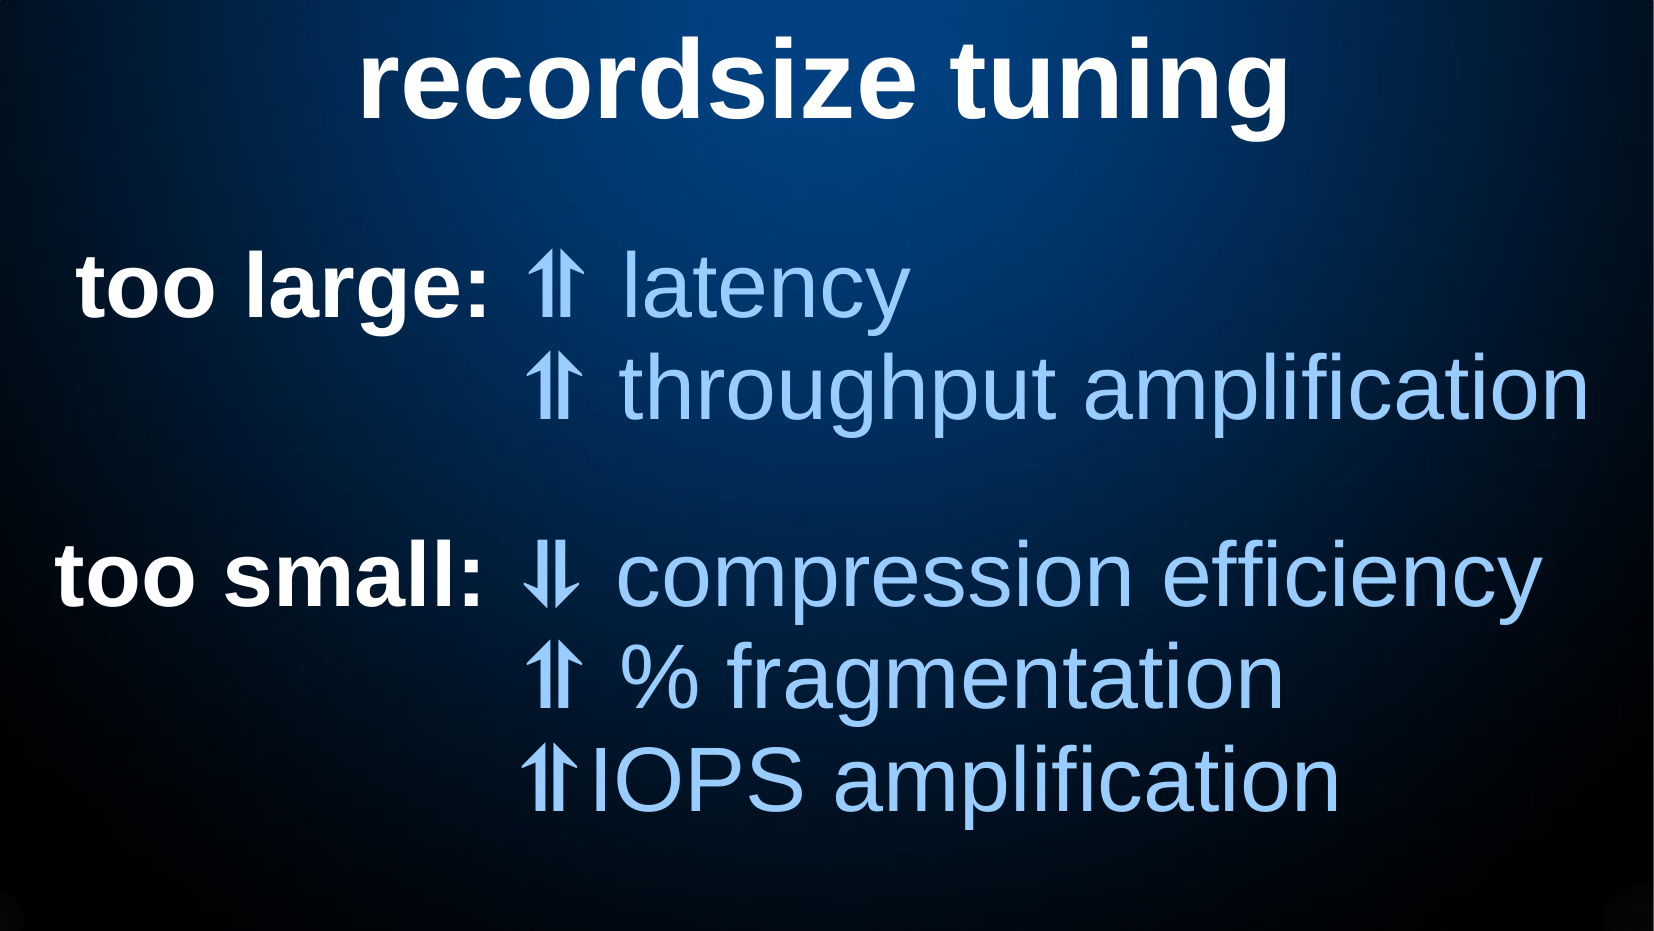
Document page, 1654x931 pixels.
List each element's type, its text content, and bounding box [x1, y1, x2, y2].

title recordsize tuning [0, 2, 1651, 158]
picture [0, 0, 1654, 931]
title too large: ⥣ latency ⥣ throughput amplification too small: ⥥ compression efficiency ⥣ % fragmentation ⥣IOPS amplification [15, 166, 1636, 899]
